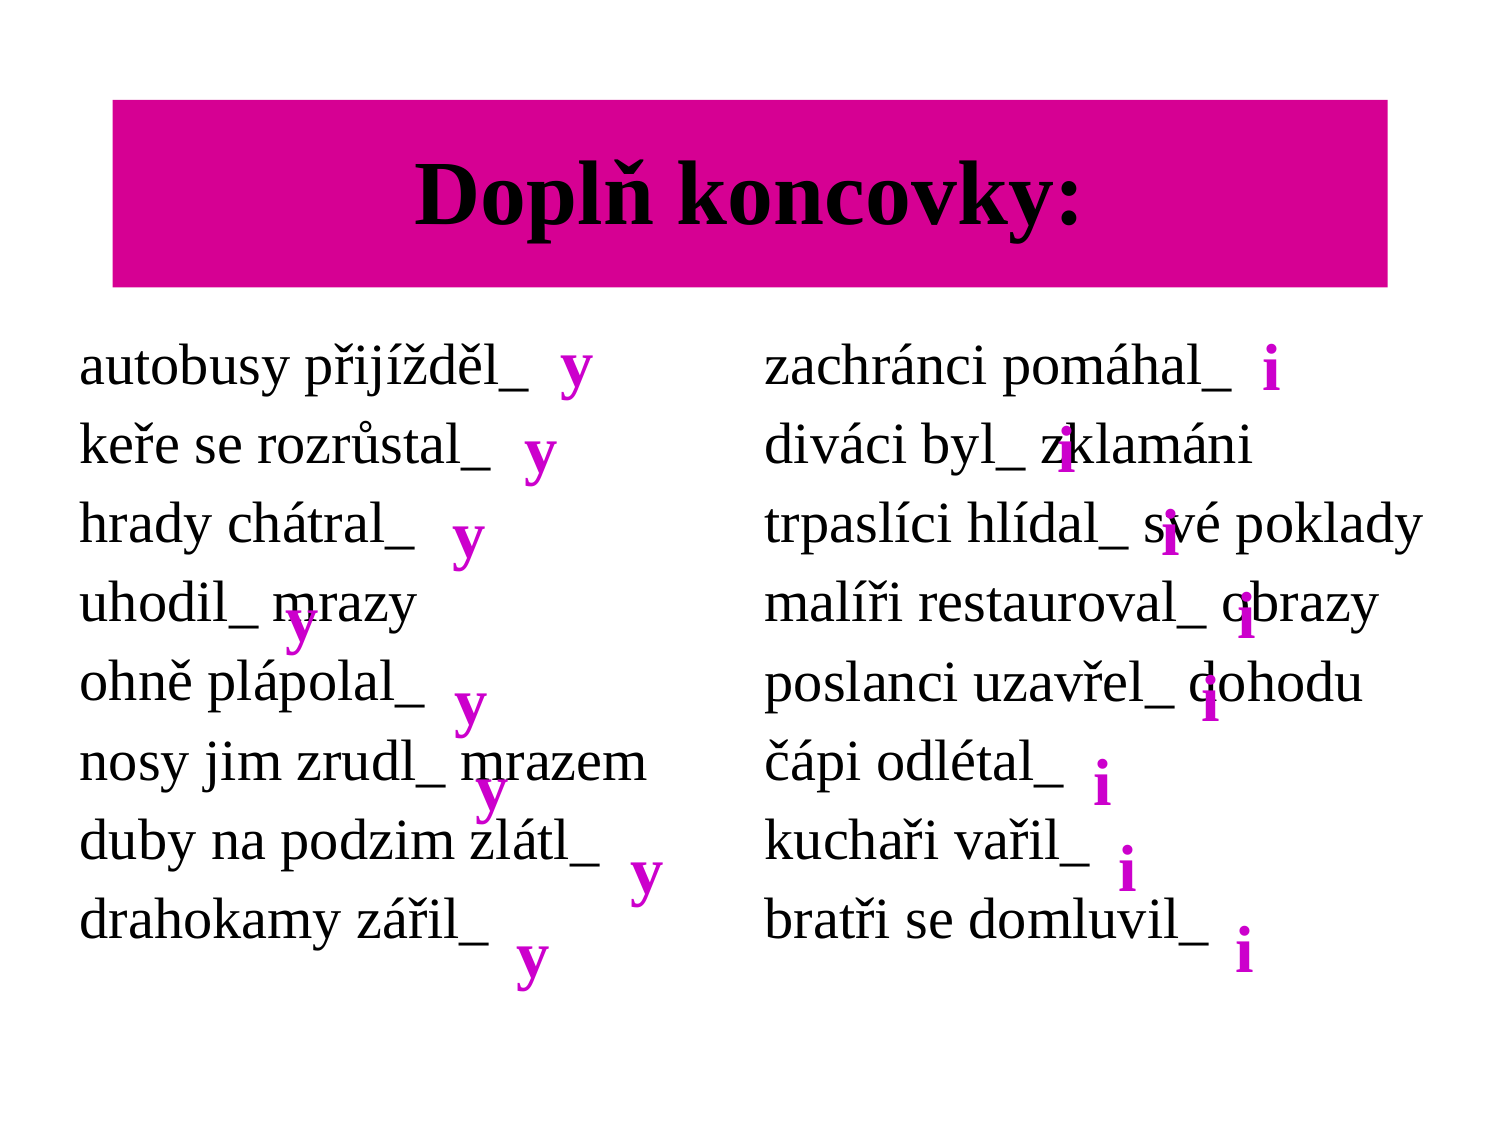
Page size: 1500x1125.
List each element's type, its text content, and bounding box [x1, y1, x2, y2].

text_box y [271, 573, 391, 664]
text_box y [545, 319, 665, 409]
text_box i [1042, 404, 1177, 495]
text_box y [509, 404, 629, 495]
text_box i [1223, 571, 1357, 662]
text_box y [437, 490, 558, 581]
text_box i [1103, 824, 1238, 914]
text_box i [1220, 905, 1354, 996]
list autobusy přijížděl_ keře se rozrůstal_ hrady chátral_ uhodil_ mrazy ohně plápolal_ nosy jim zrudl_ mrazem duby na podzim zlátl_ drahokamy zářil_ [64, 324, 739, 1071]
text_box y [460, 743, 580, 833]
text_box i [1247, 323, 1382, 414]
text_box i [1186, 654, 1321, 745]
text_box y [439, 657, 559, 747]
text_box y [501, 910, 621, 1000]
title Doplň koncovky: [112, 99, 1388, 288]
text_box i [1078, 738, 1213, 829]
text_box y [615, 826, 735, 917]
text_box i [1147, 488, 1281, 578]
list zachránci pomáhal_ diváci byl_ zklamáni trpaslíci hlídal_ své poklady malíři restauroval_ obrazy poslanci uzavřel_ dohodu čápi odlétal_ kuchaři vařil_ bratři se domluvil_ [750, 324, 1500, 1002]
